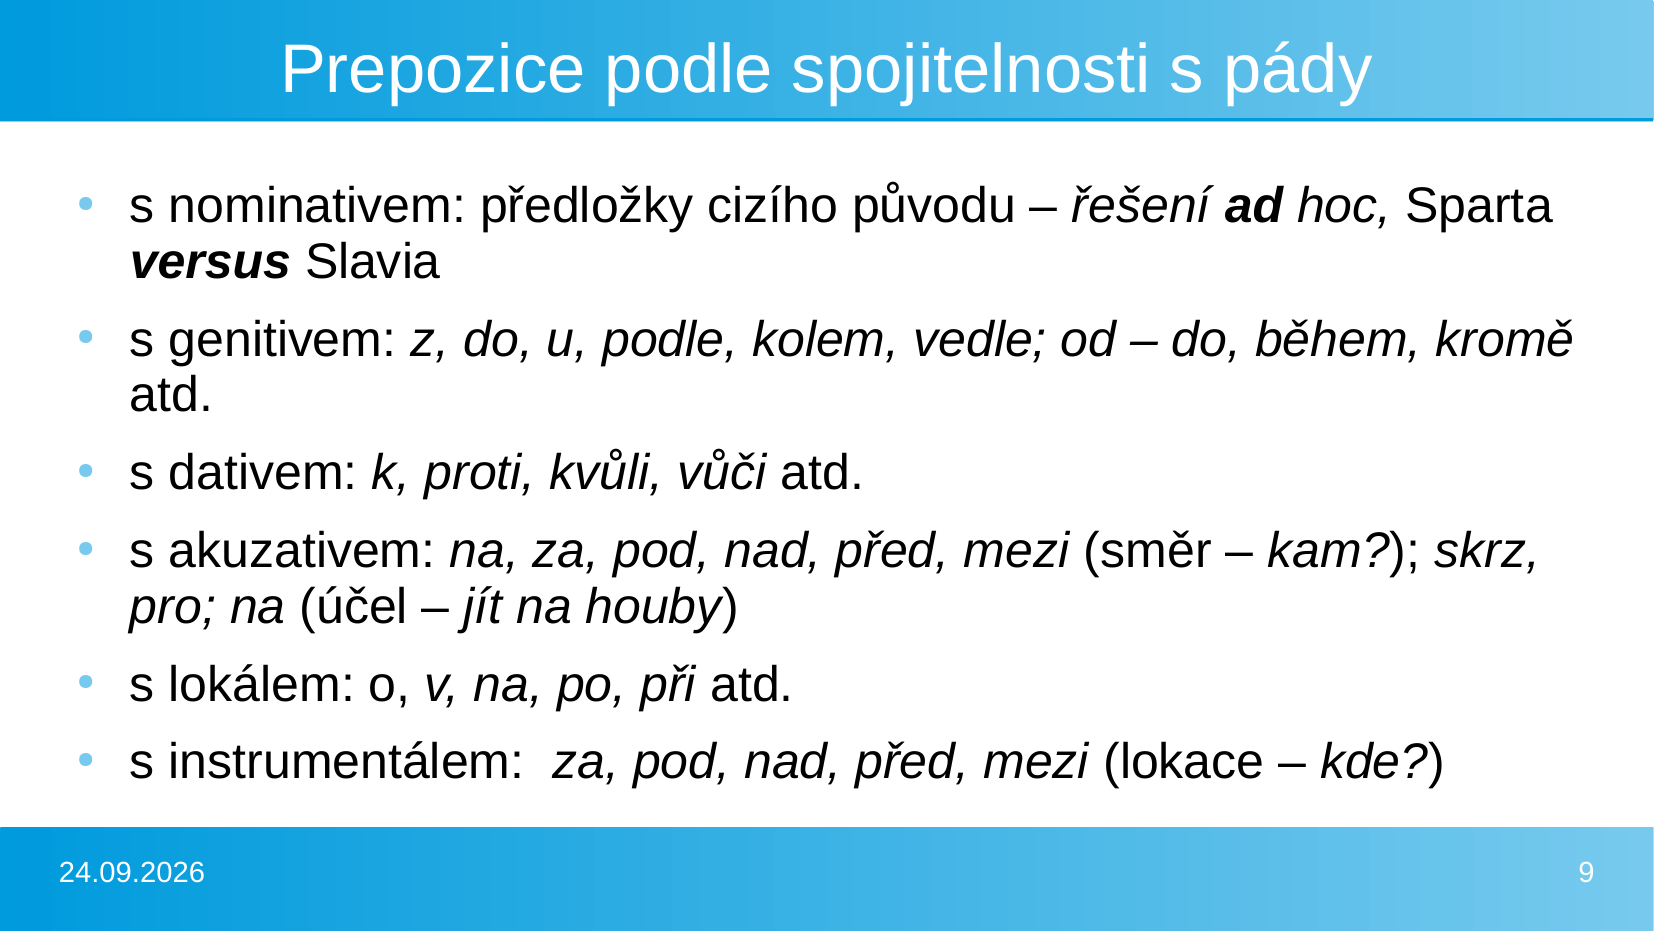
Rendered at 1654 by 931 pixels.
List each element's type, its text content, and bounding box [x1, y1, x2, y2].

title Prepozice podle spojitelnosti s pády [59, 29, 1595, 108]
list s nominativem: předložky cizího původu – řešení ad hoc, Sparta versus Slavia s genitivem: z, do, u, podle, kolem, vedle; od – do, během, kromě atd. s dativem: k, proti, kvůli, vůči atd. s akuzativem: na, za, pod, nad, před, mezi (směr – kam?); skrz, pro; na (účel – jít na houby) s lokálem: o, v, na, po, při atd. s instrumentálem: za, pod, nad, před, mezi (lokace – kde?) [59, 177, 1595, 768]
